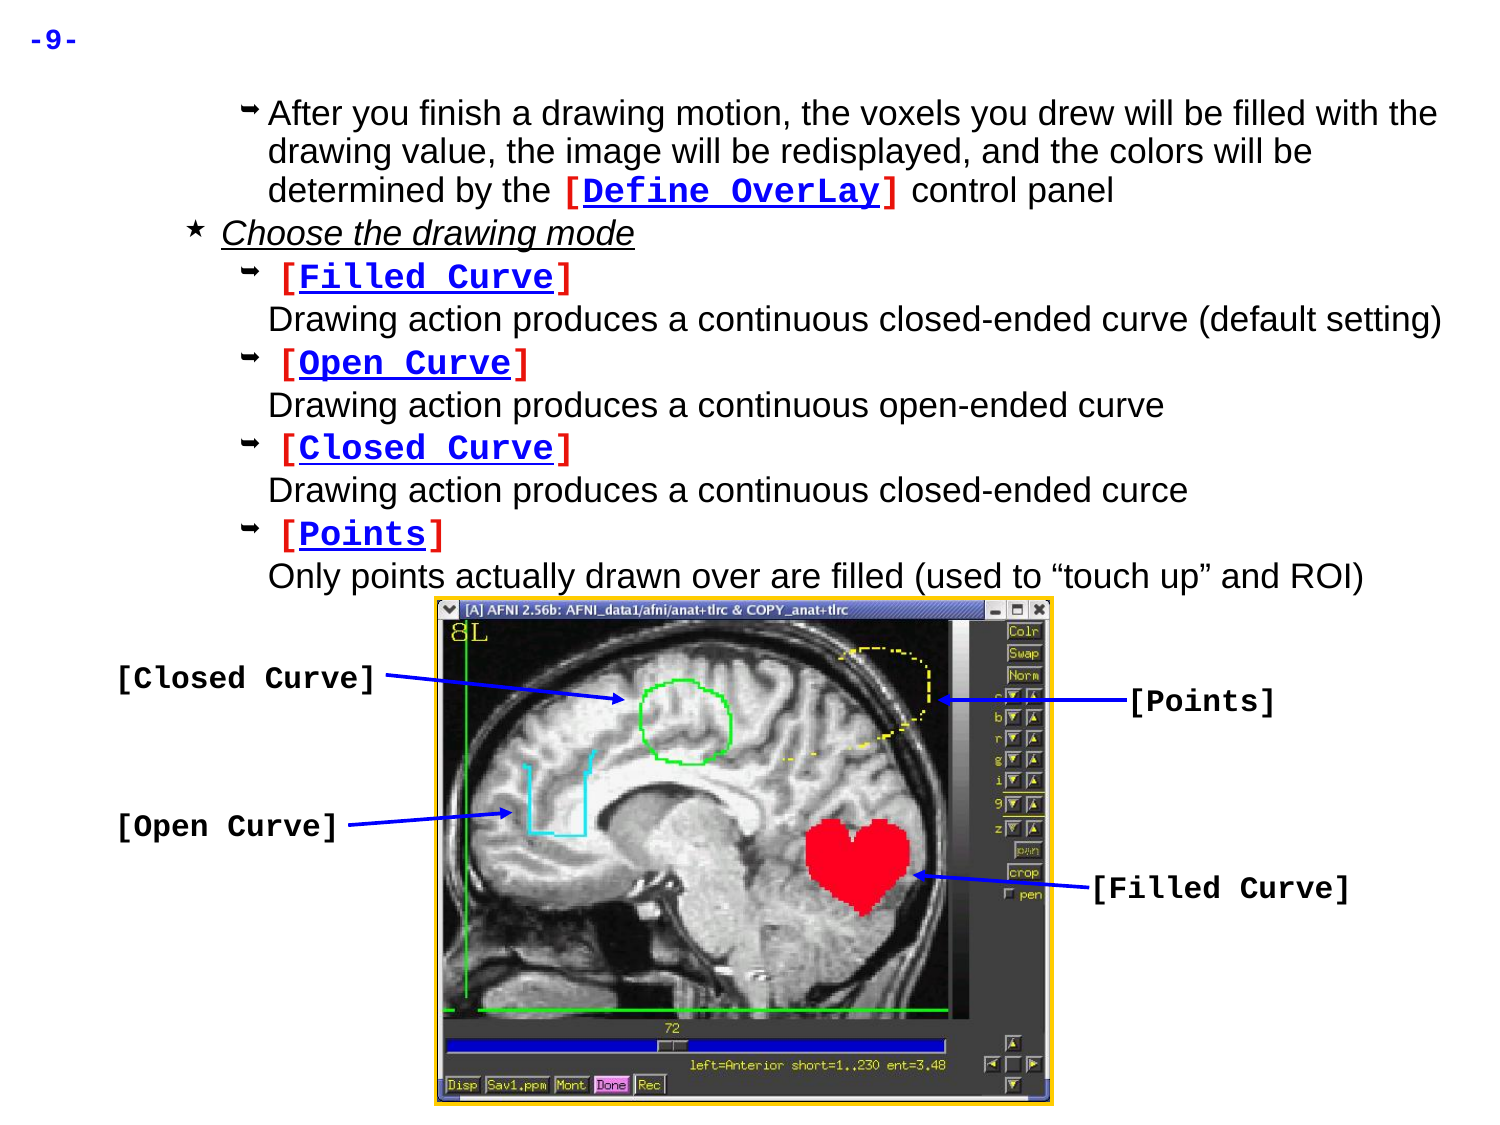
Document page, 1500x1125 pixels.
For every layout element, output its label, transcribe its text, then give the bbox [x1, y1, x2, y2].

text_box [Closed Curve] [99, 649, 401, 703]
text_box [Open Curve] [99, 797, 401, 851]
list After you finish a drawing motion, the voxels you drew will be filled with the drawing value, the image will be redisplayed, and the colors will be determined by the [Define OverLay] control panel Choose the drawing mode [Filled Curve] Drawing action produces a continuous closed-ended curve (default setting) [Open Curve] Drawing action produces a continuous open-ended curve [Closed Curve] Drawing action produces a continuous closed-ended curce [Points] Only points actually drawn over are filled (used to “touch up” and ROI) [112, 87, 1463, 625]
text_box [Filled Curve] [1074, 859, 1376, 913]
picture [437, 600, 1051, 1102]
text_box [Points] [1112, 672, 1338, 726]
